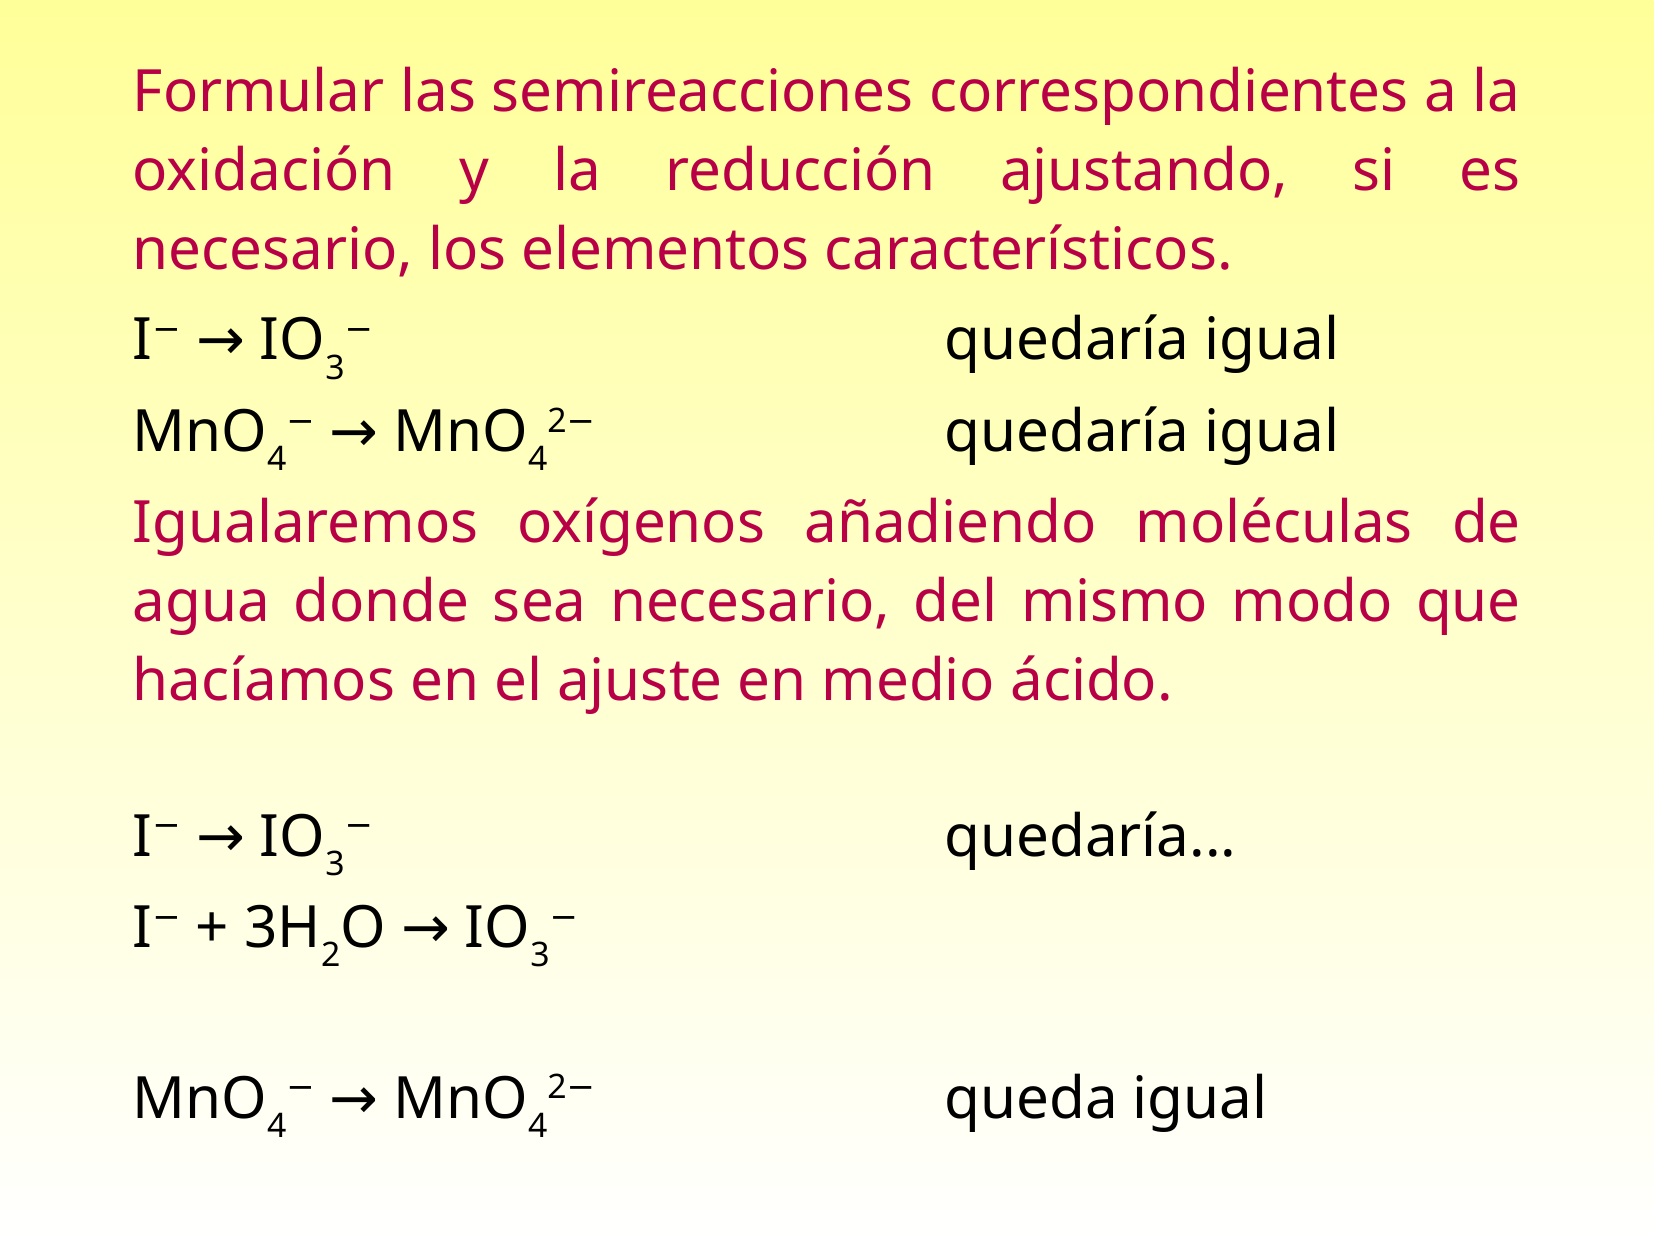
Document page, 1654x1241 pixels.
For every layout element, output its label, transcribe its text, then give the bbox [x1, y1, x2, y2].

text_box Igualaremos oxígenos añadiendo moléculas de agua donde sea necesario, del mismo modo que hacíamos en el ajuste en medio ácido. [118, 473, 1536, 767]
text_box I− → IO3− quedaría... I− + 3H2O → IO3− MnO4− → MnO42− queda igual [118, 786, 1536, 1123]
text_box Formular las semireacciones correspondientes a la oxidación y la reducción ajustando, si es necesario, los elementos característicos. [118, 41, 1536, 266]
text_box I− → IO3− quedaría igual MnO4− → MnO42− quedaría igual [118, 290, 1536, 473]
